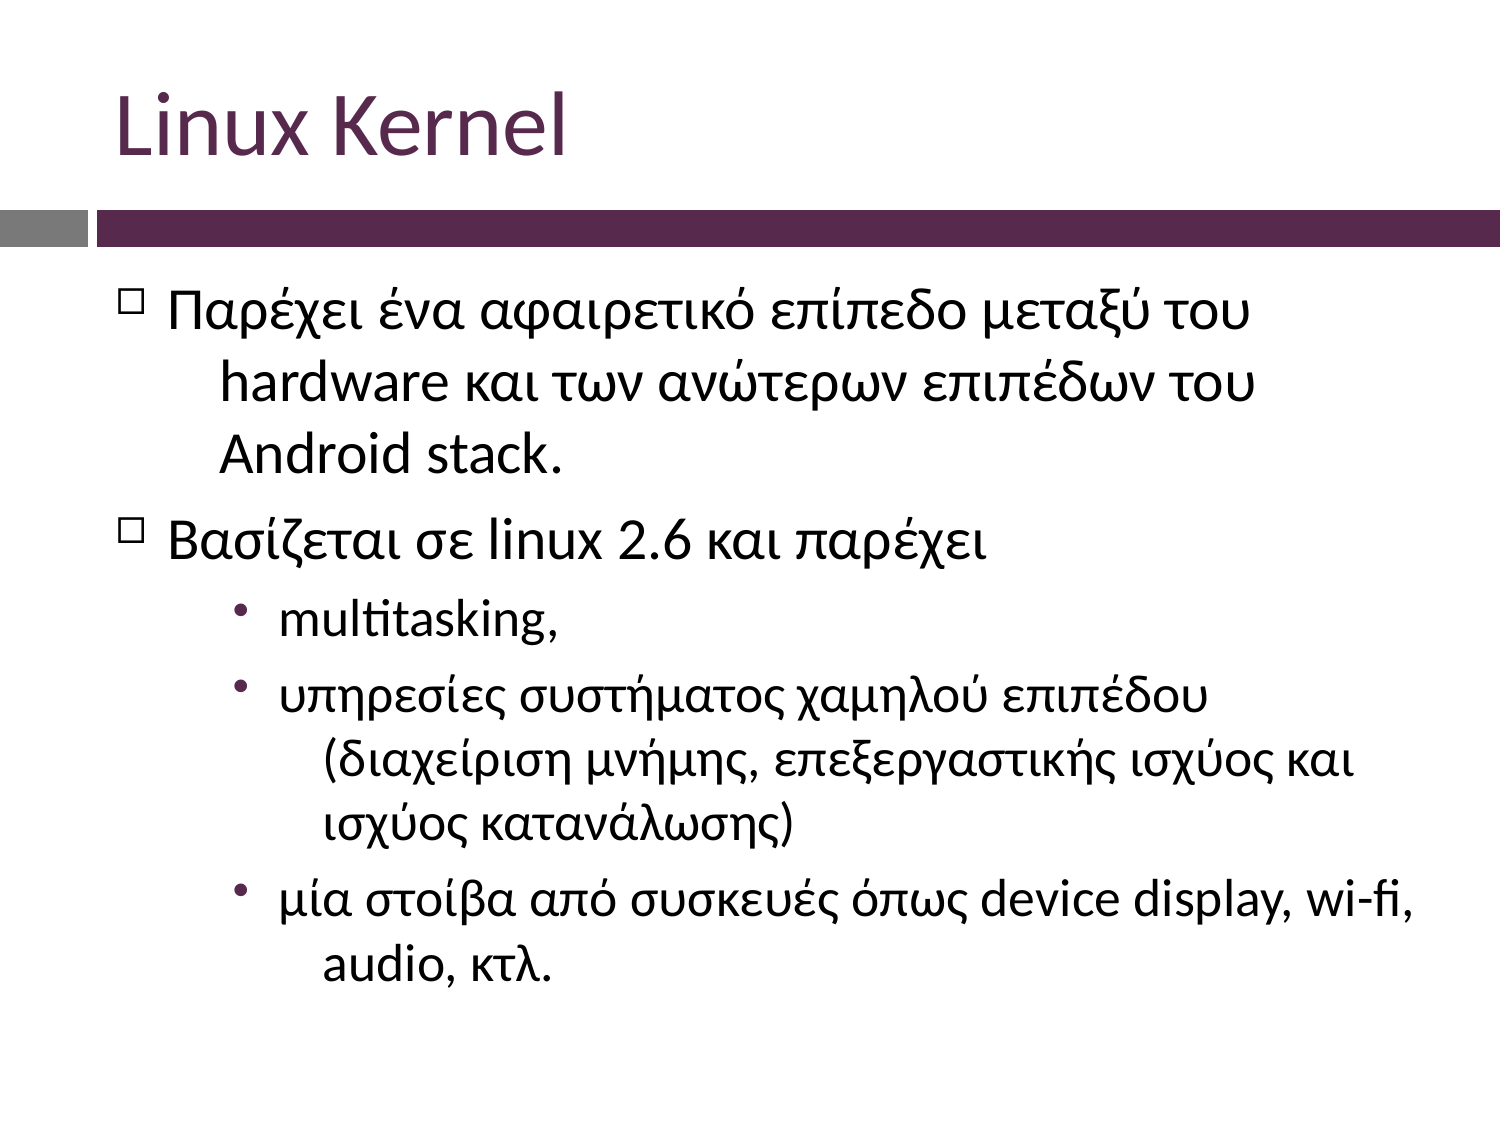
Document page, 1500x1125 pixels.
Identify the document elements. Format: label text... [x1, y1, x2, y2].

list Παρέχει ένα αφαιρετικό επίπεδο μεταξύ του hardware και των ανώτερων επιπέδων του Android stack. Βασίζεται σε linux 2.6 και παρέχει multitasking, υπηρεσίες συστήματος χαμηλού επιπέδου (διαχείριση μνήμης, επεξεργαστικής ισχύος και ισχύος κατανάλωσης) μία στοίβα από συσκευές όπως device display, wi-fi, audio, κτλ. [100, 262, 1438, 1000]
title Linux Kernel [99, 37, 1438, 201]
